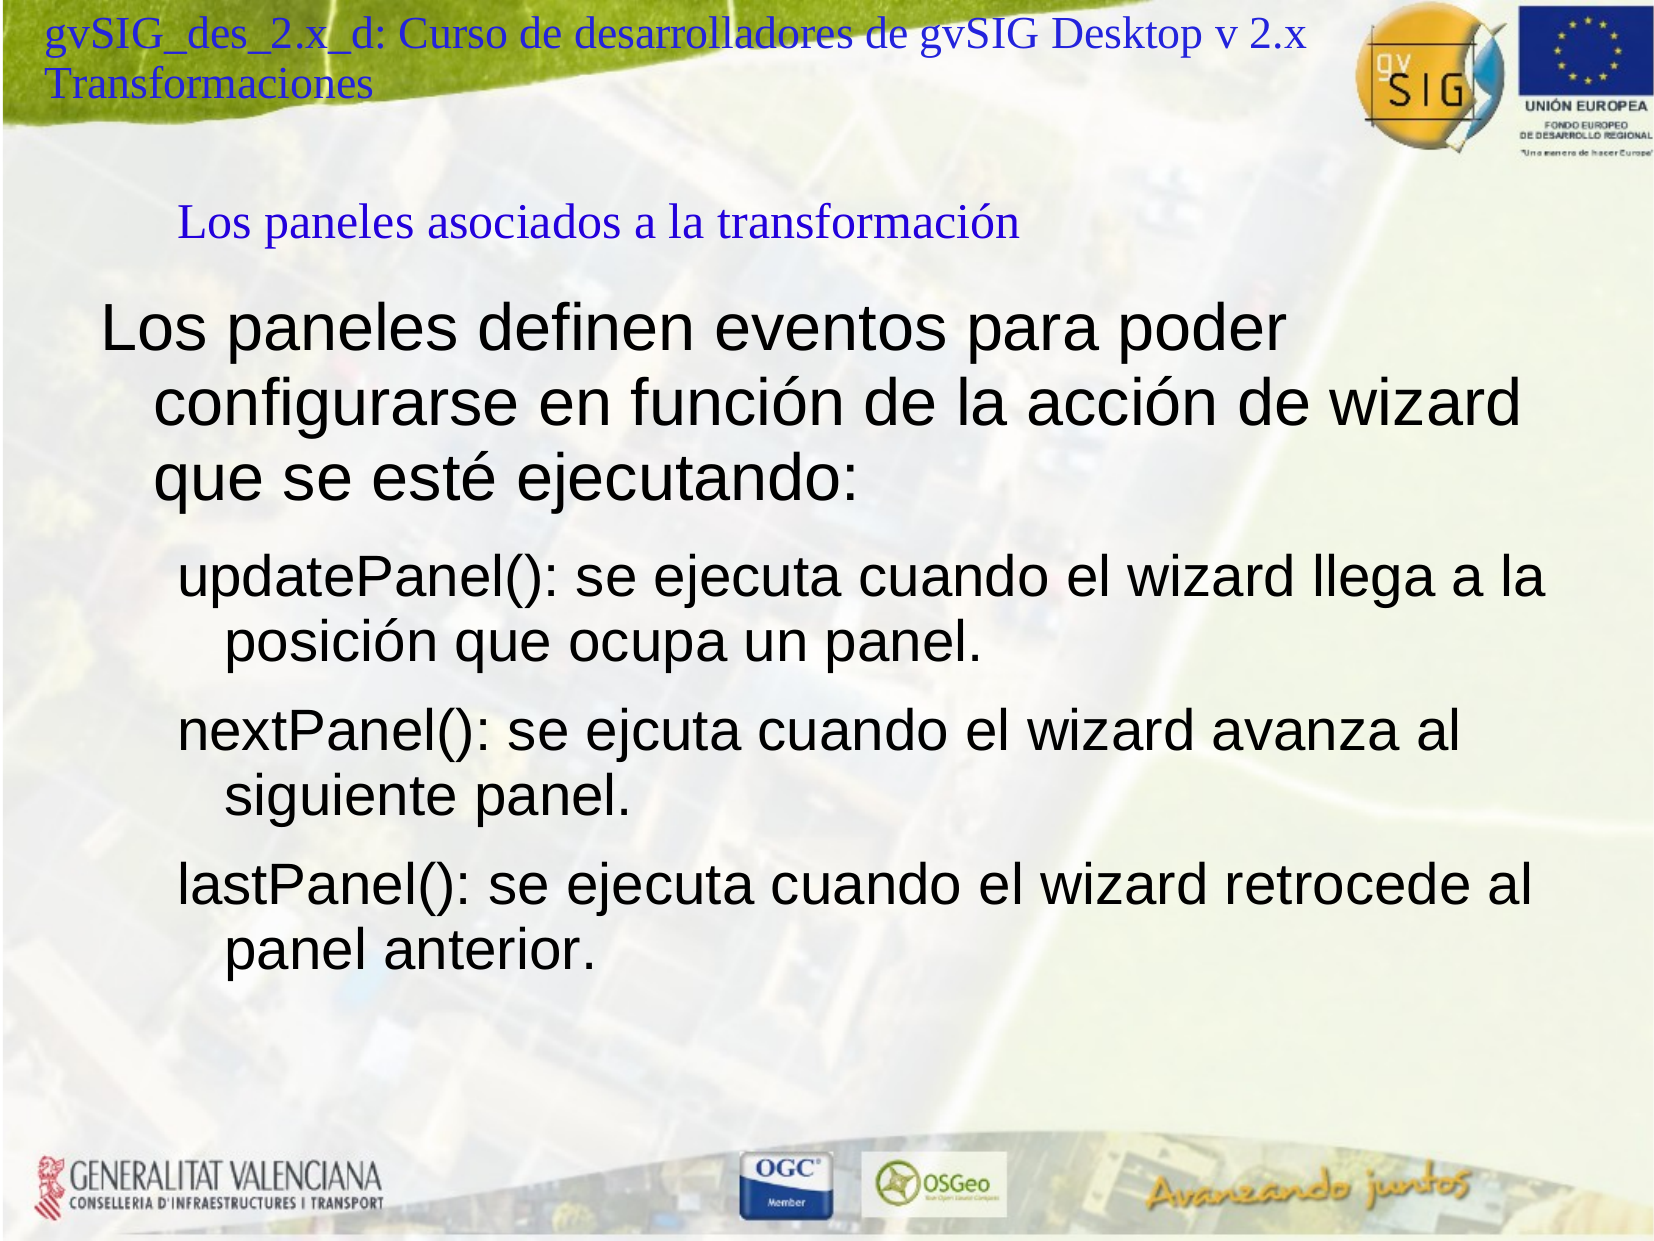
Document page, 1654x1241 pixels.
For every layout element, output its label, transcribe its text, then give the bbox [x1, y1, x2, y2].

list Los paneles definen eventos para poder configurarse en función de la acción de wizard que se esté ejecutando: updatePanel(): se ejecuta cuando el wizard llega a la posición que ocupa un panel. nextPanel(): se ejcuta cuando el wizard avanza al siguiente panel. lastPanel(): se ejecuta cuando el wizard retrocede al panel anterior. [82, 290, 1571, 982]
title Los paneles asociados a la transformación [177, 95, 1329, 290]
picture [2, 0, 1654, 1241]
